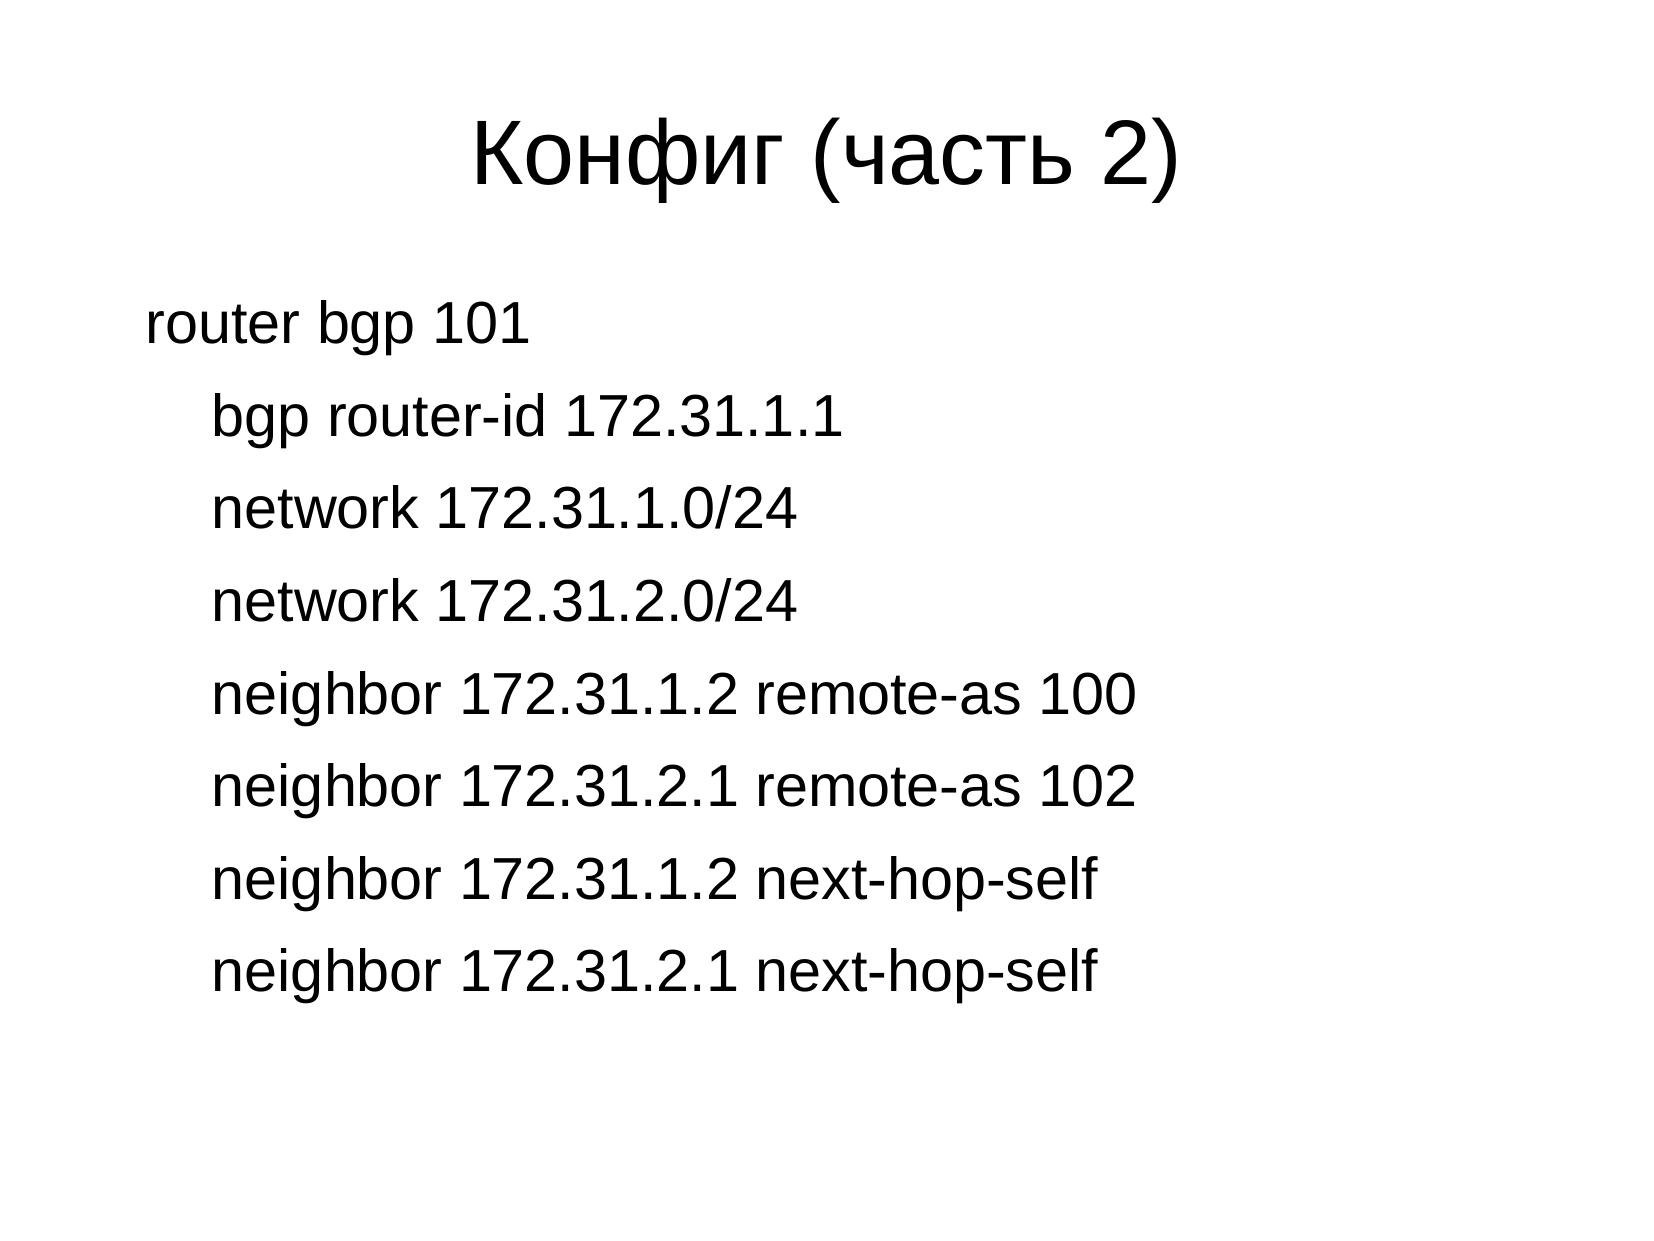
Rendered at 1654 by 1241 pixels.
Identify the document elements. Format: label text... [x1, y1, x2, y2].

list router bgp 101 bgp router-id 172.31.1.1 network 172.31.1.0/24 network 172.31.2.0/24 neighbor 172.31.1.2 remote-as 100 neighbor 172.31.2.1 remote-as 102 neighbor 172.31.1.2 next-hop-self neighbor 172.31.2.1 next-hop-self [82, 290, 1538, 1010]
title Конфиг (часть 2) [82, 49, 1571, 257]
